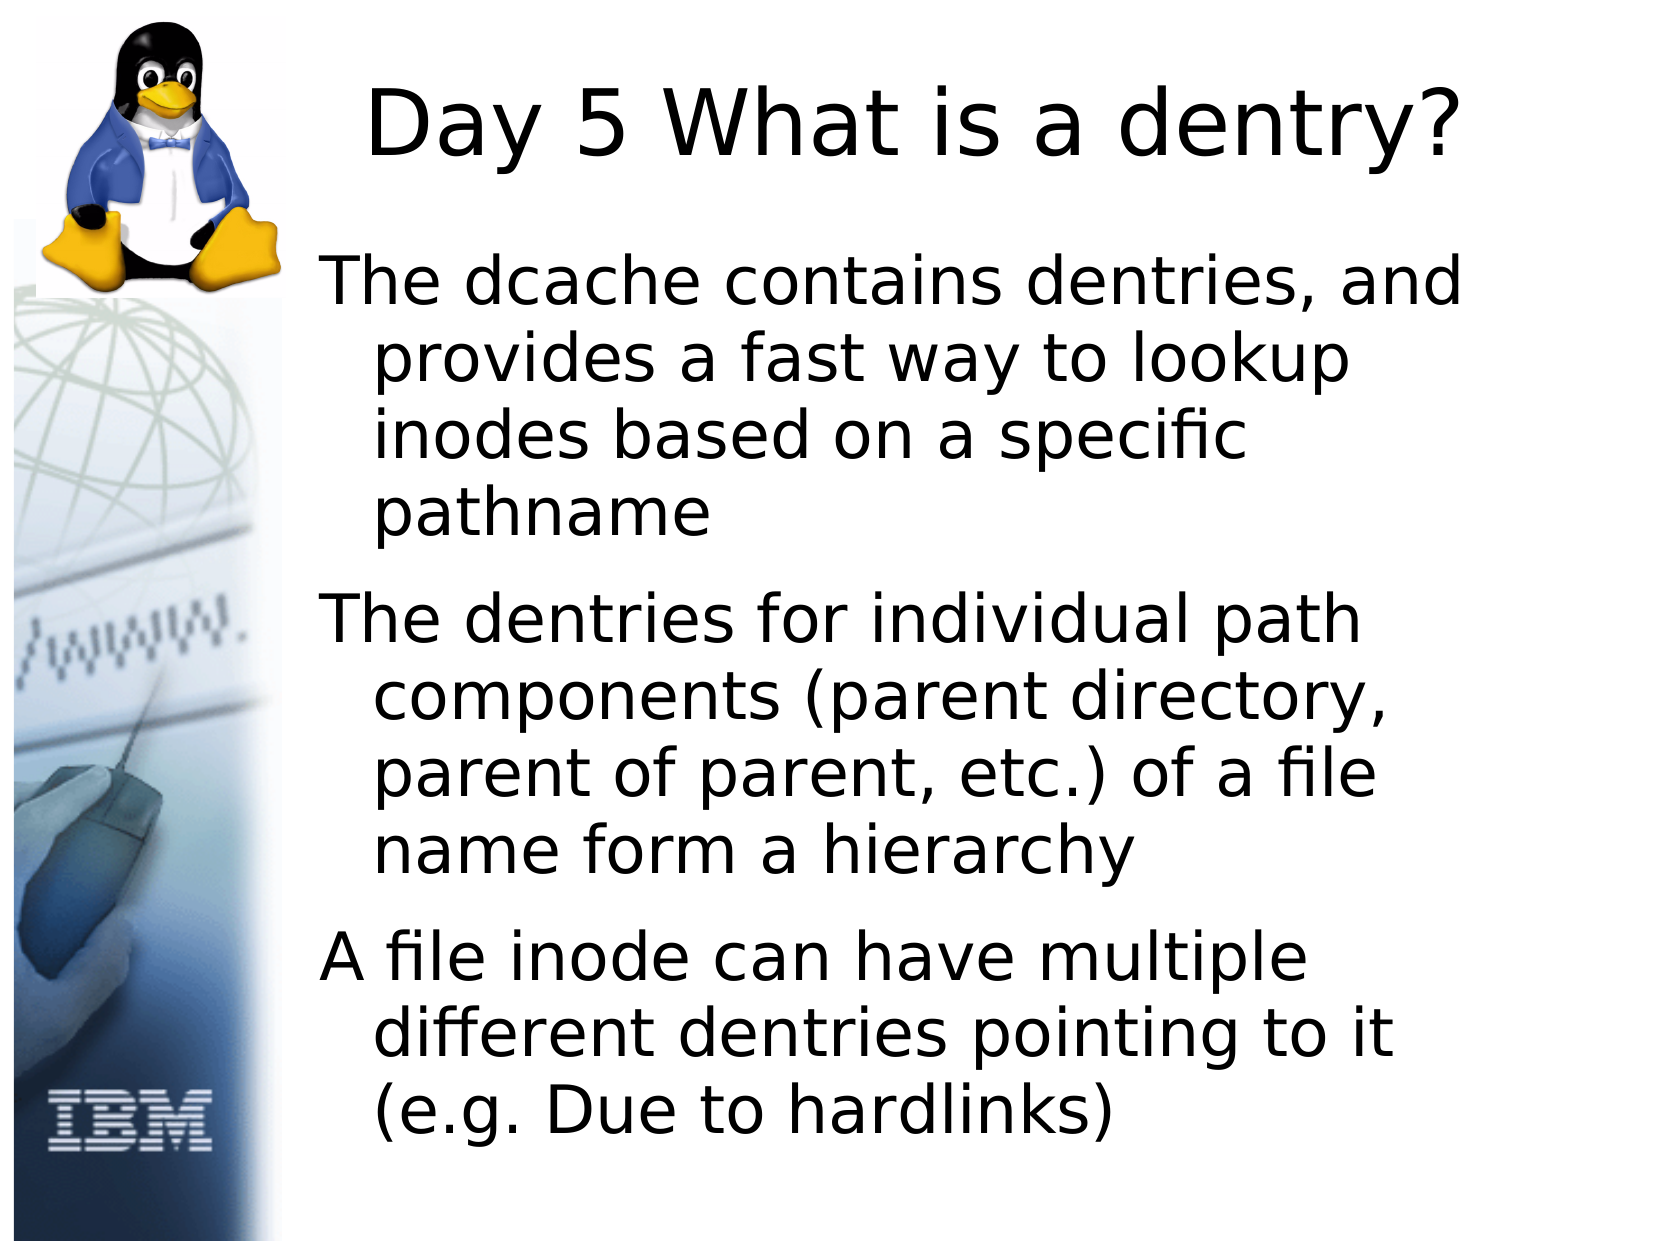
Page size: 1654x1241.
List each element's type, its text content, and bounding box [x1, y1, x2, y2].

list The dcache contains dentries, and provides a fast way to lookup inodes based on a specific pathname The dentries for individual path components (parent directory, parent of parent, etc.) of a file name form a hierarchy A file inode can have multiple different dentries pointing to it (e.g. Due to hardlinks) [301, 243, 1520, 1182]
title Day 5 What is a dentry? [301, 39, 1528, 209]
